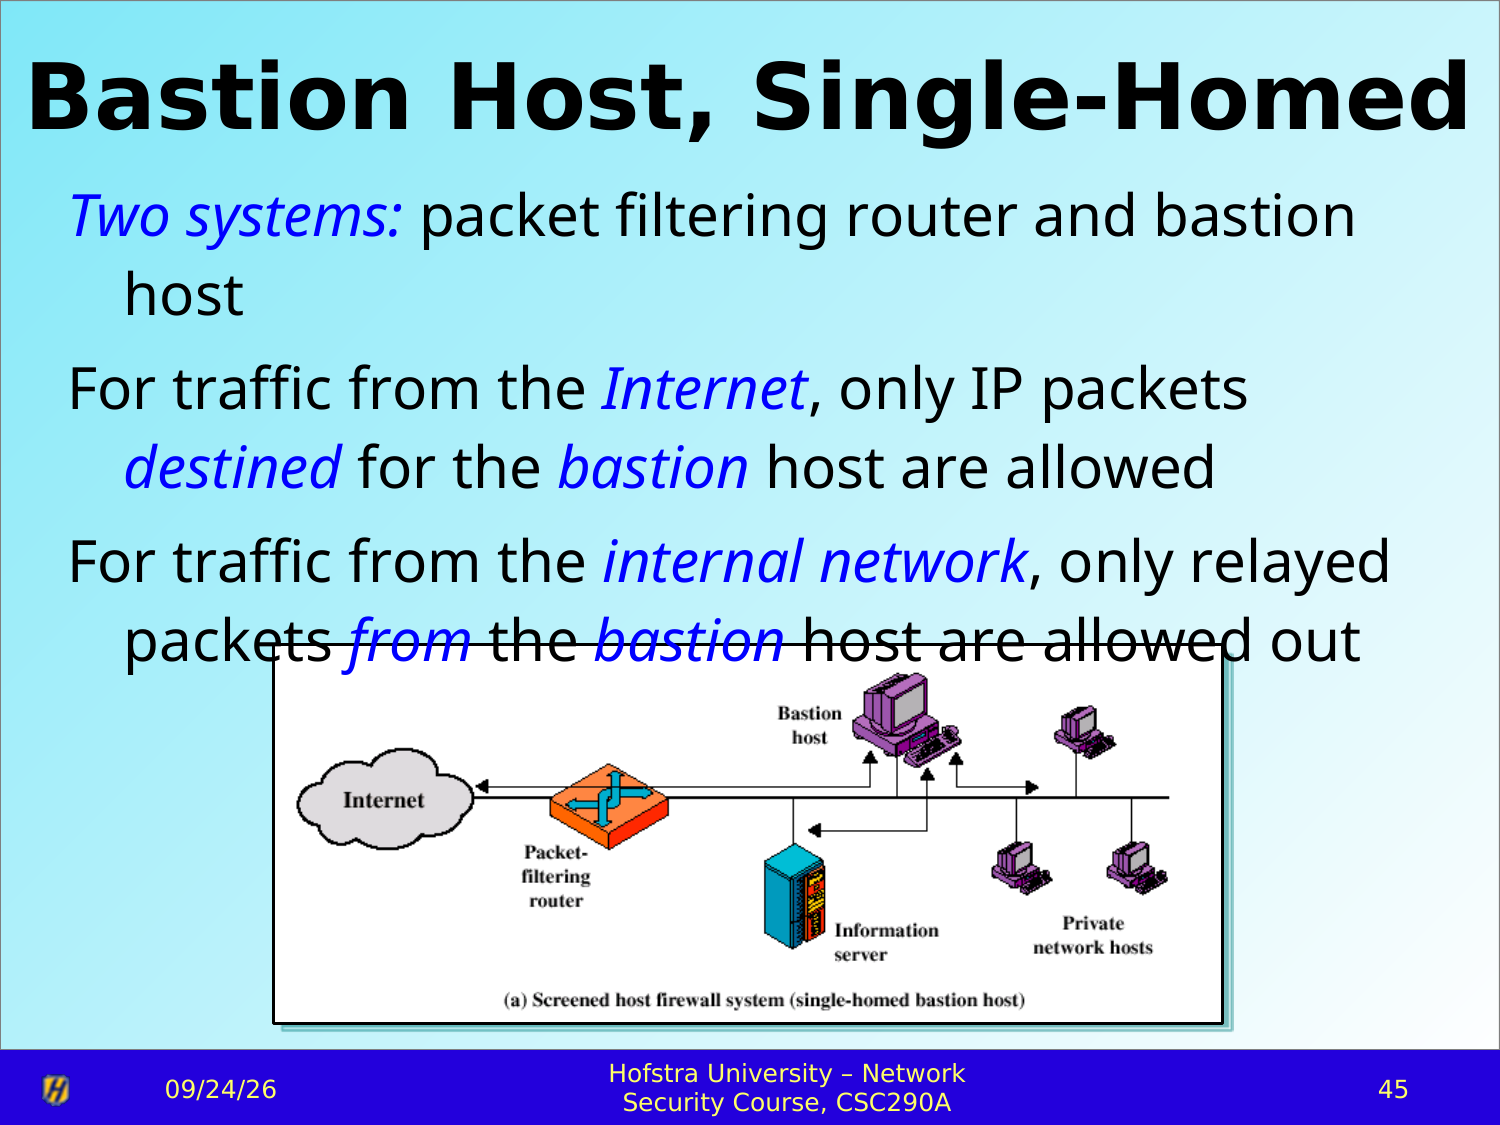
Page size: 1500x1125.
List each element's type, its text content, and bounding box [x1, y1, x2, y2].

picture [728, 649, 743, 657]
picture [945, 649, 960, 657]
picture [397, 649, 412, 657]
picture [274, 649, 1222, 1022]
title Bastion Host, Single-Homed [0, 25, 1500, 159]
picture [1050, 649, 1065, 657]
picture [37, 1072, 76, 1110]
picture [635, 649, 649, 657]
picture [846, 649, 863, 657]
picture [1113, 649, 1130, 657]
picture [602, 649, 617, 657]
text_box Two systems: packet filtering router and bastion host For traffic from the Internet, only IP packets destined for the bastion host are allowed For traffic from the internal network, only relayed packets from the bastion host are allowed out [52, 166, 1426, 649]
